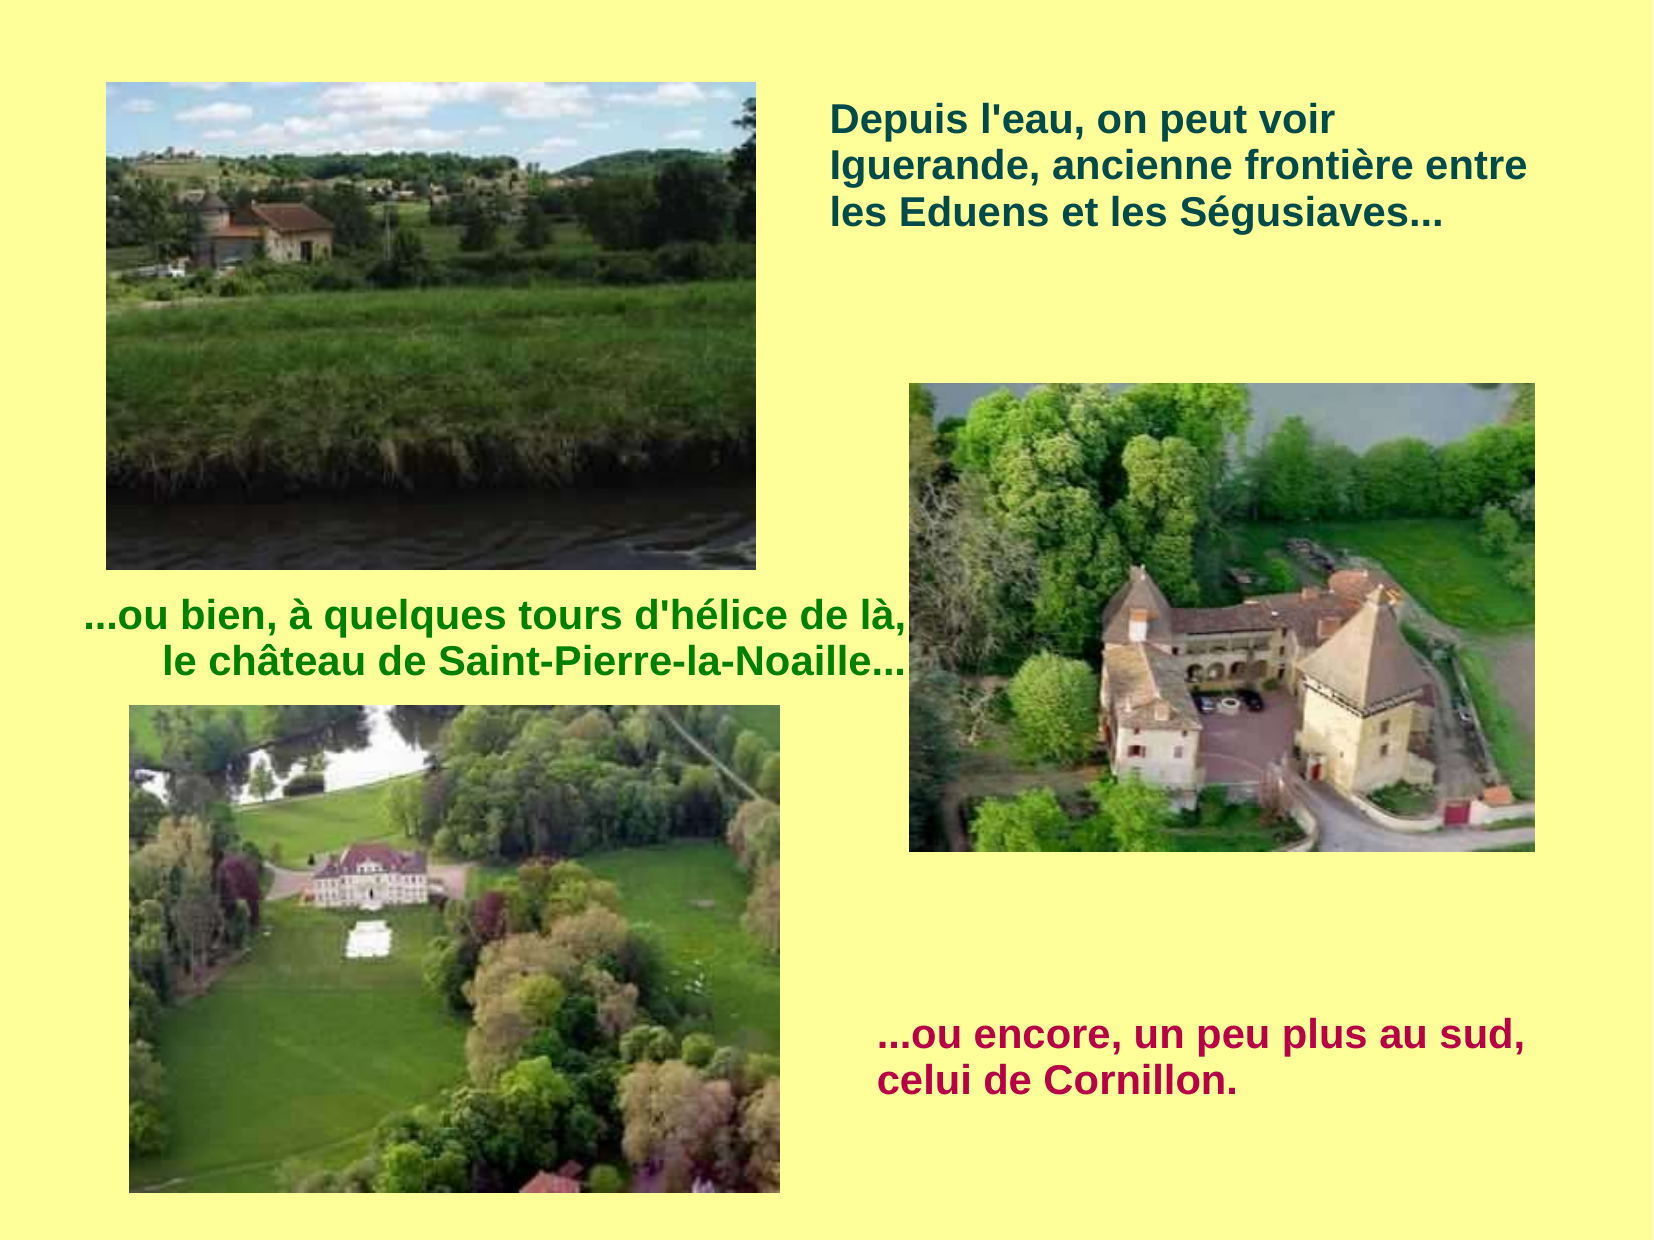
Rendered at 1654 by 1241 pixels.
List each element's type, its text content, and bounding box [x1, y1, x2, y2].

picture [106, 82, 756, 570]
text_box ...ou bien, à quelques tours d'hélice de là, le château de Saint-Pierre-la-Noaille... [64, 584, 909, 693]
picture [129, 705, 780, 1193]
text_box Depuis l'eau, on peut voir Iguerande, ancienne frontière entre les Eduens et les Ségusiaves... [814, 88, 1554, 243]
picture [909, 383, 1535, 852]
text_box ...ou encore, un peu plus au sud, celui de Cornillon. [862, 1003, 1566, 1112]
